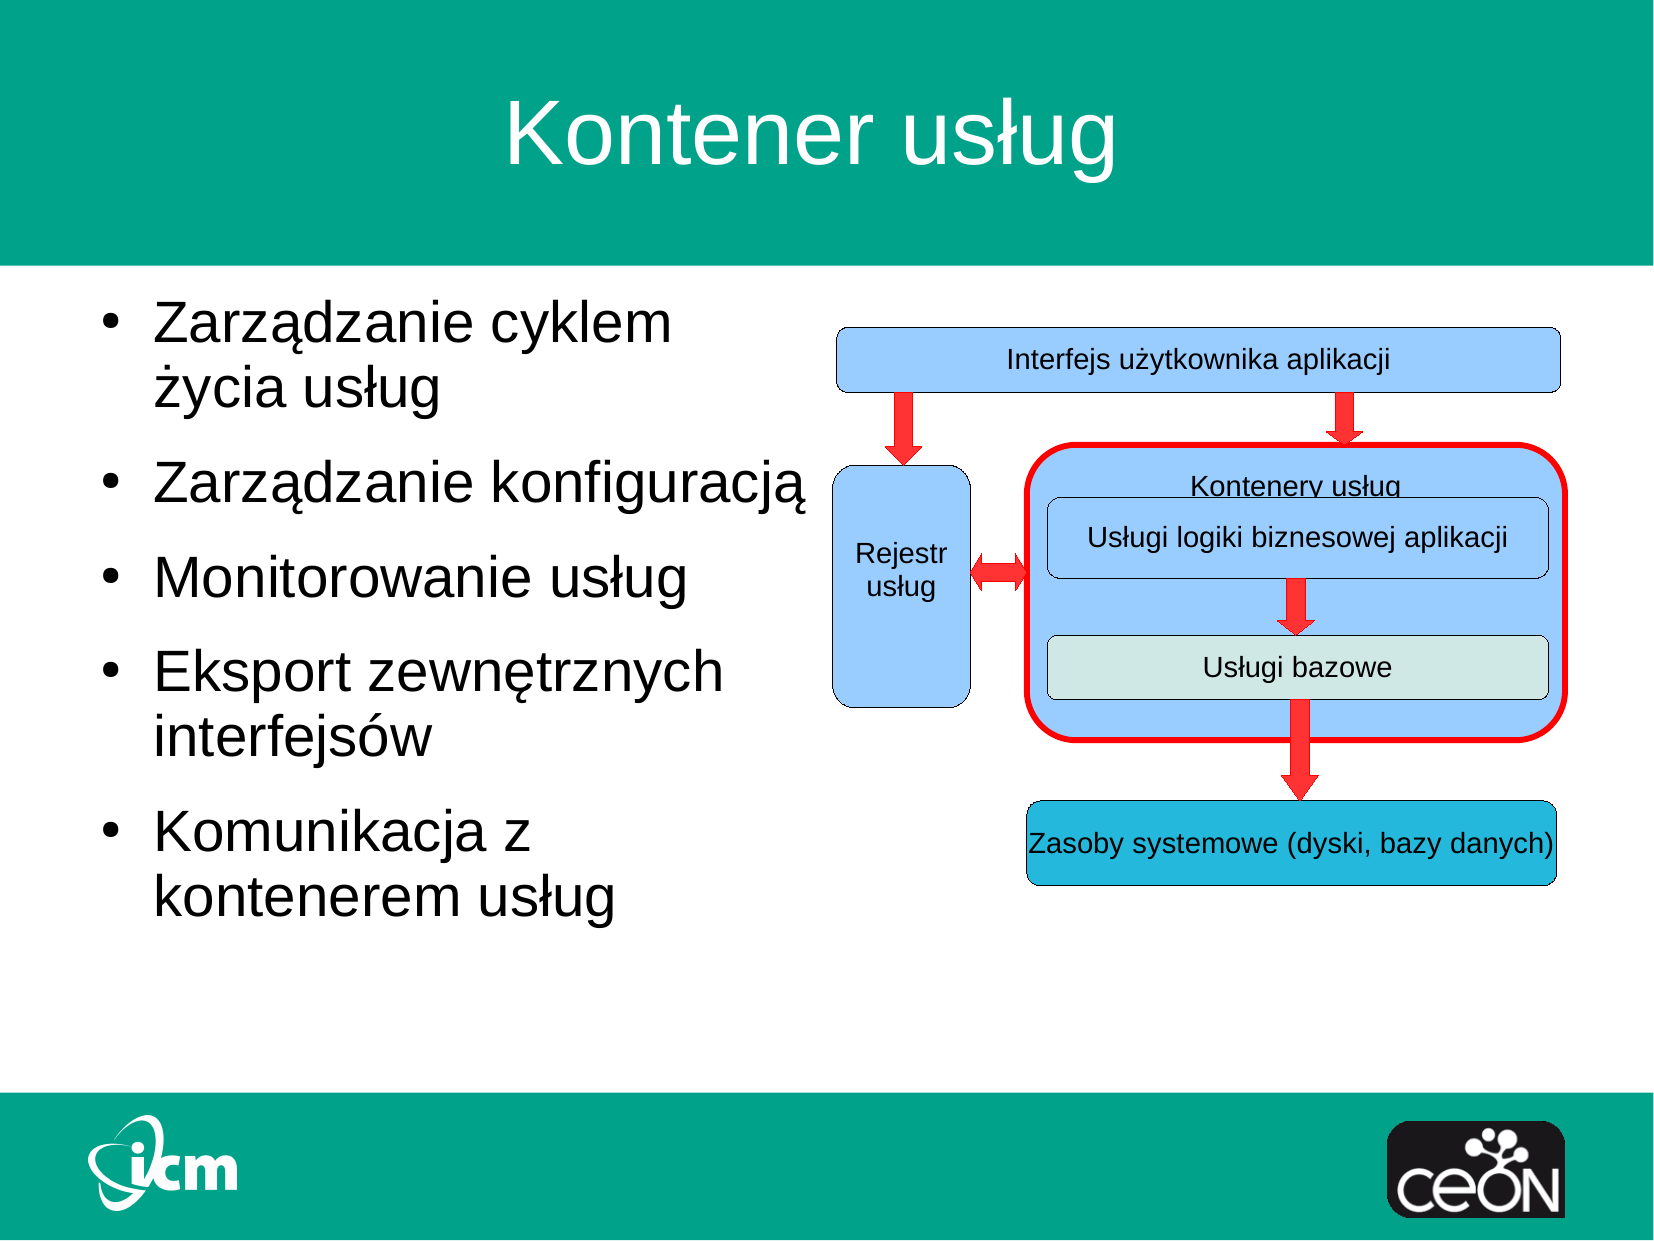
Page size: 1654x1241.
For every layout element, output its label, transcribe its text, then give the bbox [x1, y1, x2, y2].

text_box Usługi bazowe [1047, 635, 1549, 700]
text_box Kontenery usług [1026, 444, 1566, 741]
text_box [885, 392, 922, 466]
text_box [970, 553, 1027, 591]
title Kontener usług [59, 29, 1565, 237]
text_box Interfejs użytkownika aplikacji [836, 327, 1561, 393]
text_box Usługi logiki biznesowej aplikacji [1047, 497, 1549, 579]
text_box [1277, 578, 1315, 636]
list Zarządzanie cyklem życia usług Zarządzanie konfiguracją Monitorowanie usług Eksport zewnętrznych interfejsów Komunikacja z kontenerem usług [82, 290, 809, 1109]
picture [1387, 1121, 1565, 1218]
picture [88, 1115, 237, 1211]
text_box [1326, 392, 1363, 445]
text_box [1281, 699, 1319, 801]
text_box Zasoby systemowe (dyski, bazy danych) [1026, 800, 1557, 886]
text_box Rejestr usług [832, 465, 971, 708]
